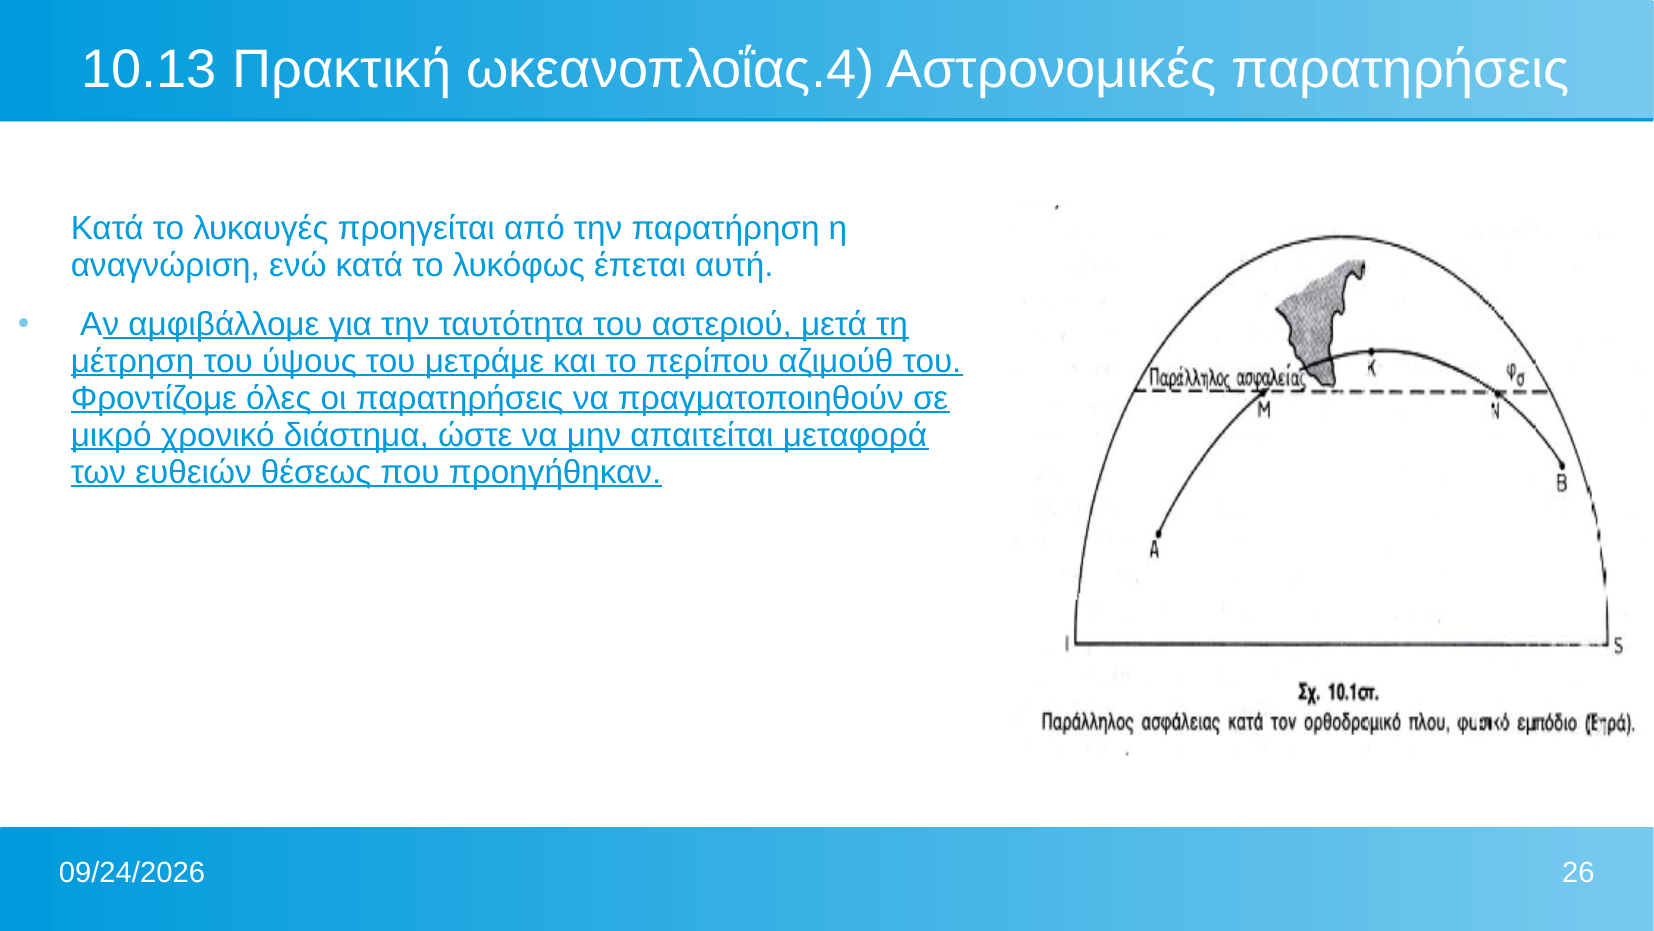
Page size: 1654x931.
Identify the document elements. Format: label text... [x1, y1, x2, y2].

picture [1012, 204, 1651, 756]
title 10.13 Πρακτική ωκεανοπλοΐας.4) Αστρονομικές παρατηρήσεις [59, 29, 1595, 108]
list Κατά το λυκαυγές προηγείται από την παρατήρηση η αναγνώριση, ενώ κατά το λυκόφως έπεται αυτή. Αν αμφιβάλλομε για την ταυτότητα του αστεριού, μετά τη μέτρηση του ύψους του μετράμε και το περίπου αζιμούθ του. Φροντίζομε όλες οι παρατηρήσεις να πραγματοποιηθούν σε μικρό χρονικό διάστημα, ώστε να μην απαιτείται μεταφορά των ευθειών θέσεως που προηγήθηκαν. [0, 150, 976, 788]
